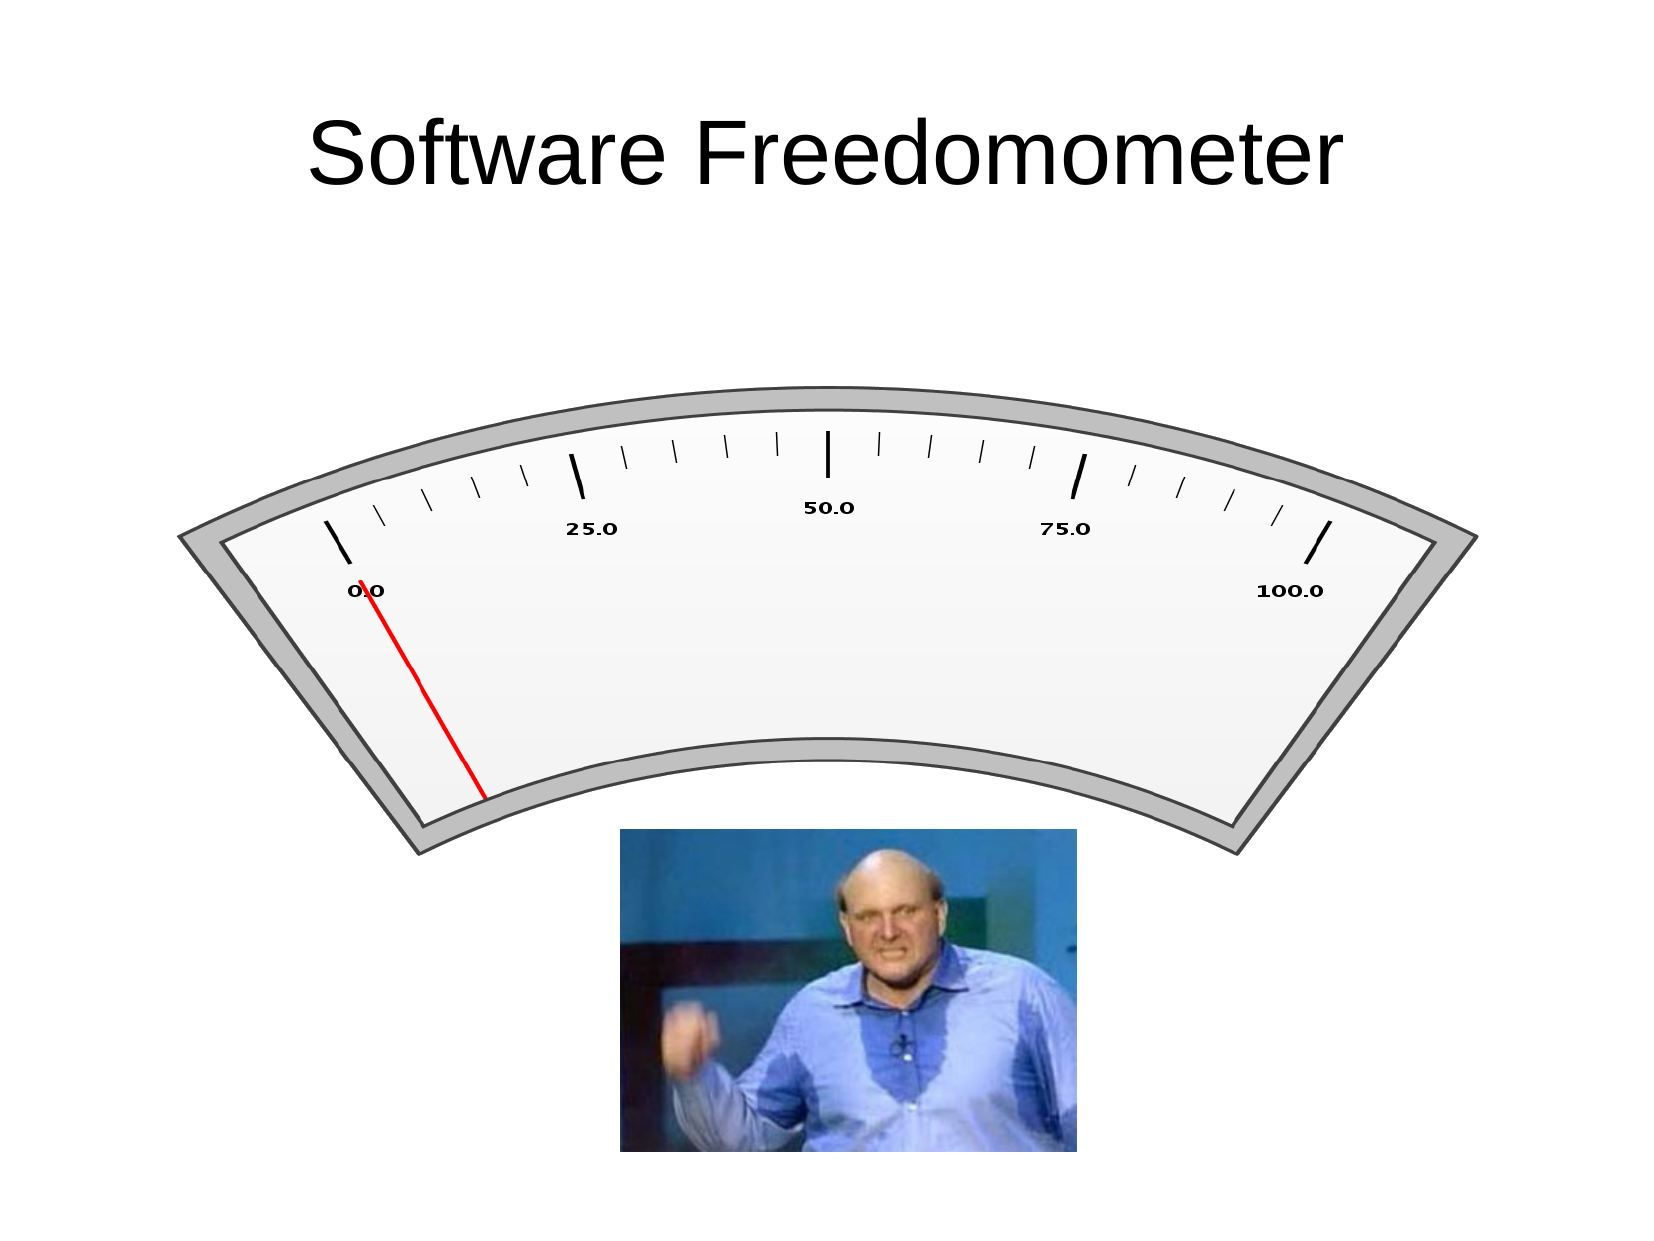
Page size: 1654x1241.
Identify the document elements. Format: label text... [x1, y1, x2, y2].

picture [176, 386, 1479, 1152]
title Software Freedomometer [82, 56, 1571, 250]
